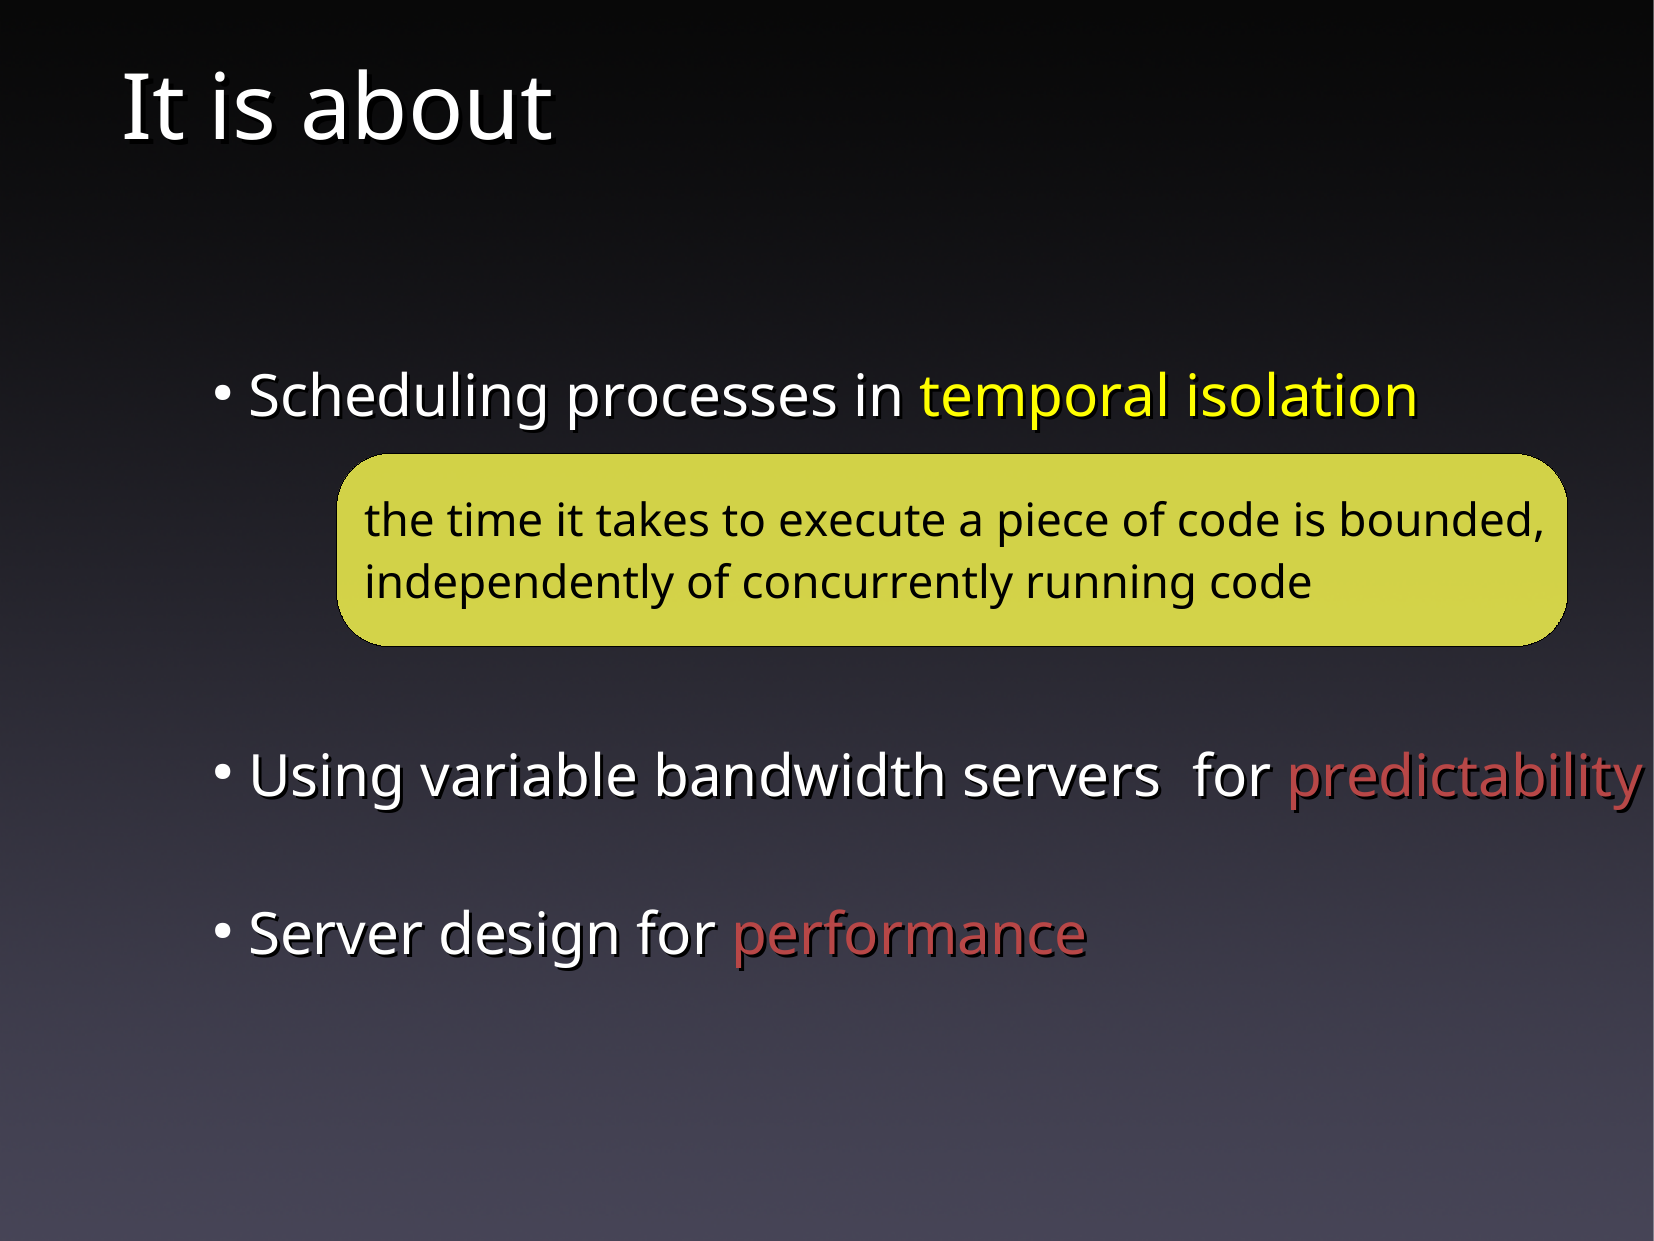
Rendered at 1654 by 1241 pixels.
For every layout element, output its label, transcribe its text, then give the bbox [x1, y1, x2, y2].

title It is about [120, 0, 1534, 208]
picture [0, 0, 1654, 1241]
text_box Scheduling processes in temporal isolation Using variable bandwidth servers for predictability Server design for performance [177, 195, 1551, 960]
text_box the time it takes to execute a piece of code is bounded, independently of concurrently running code [336, 453, 1568, 647]
